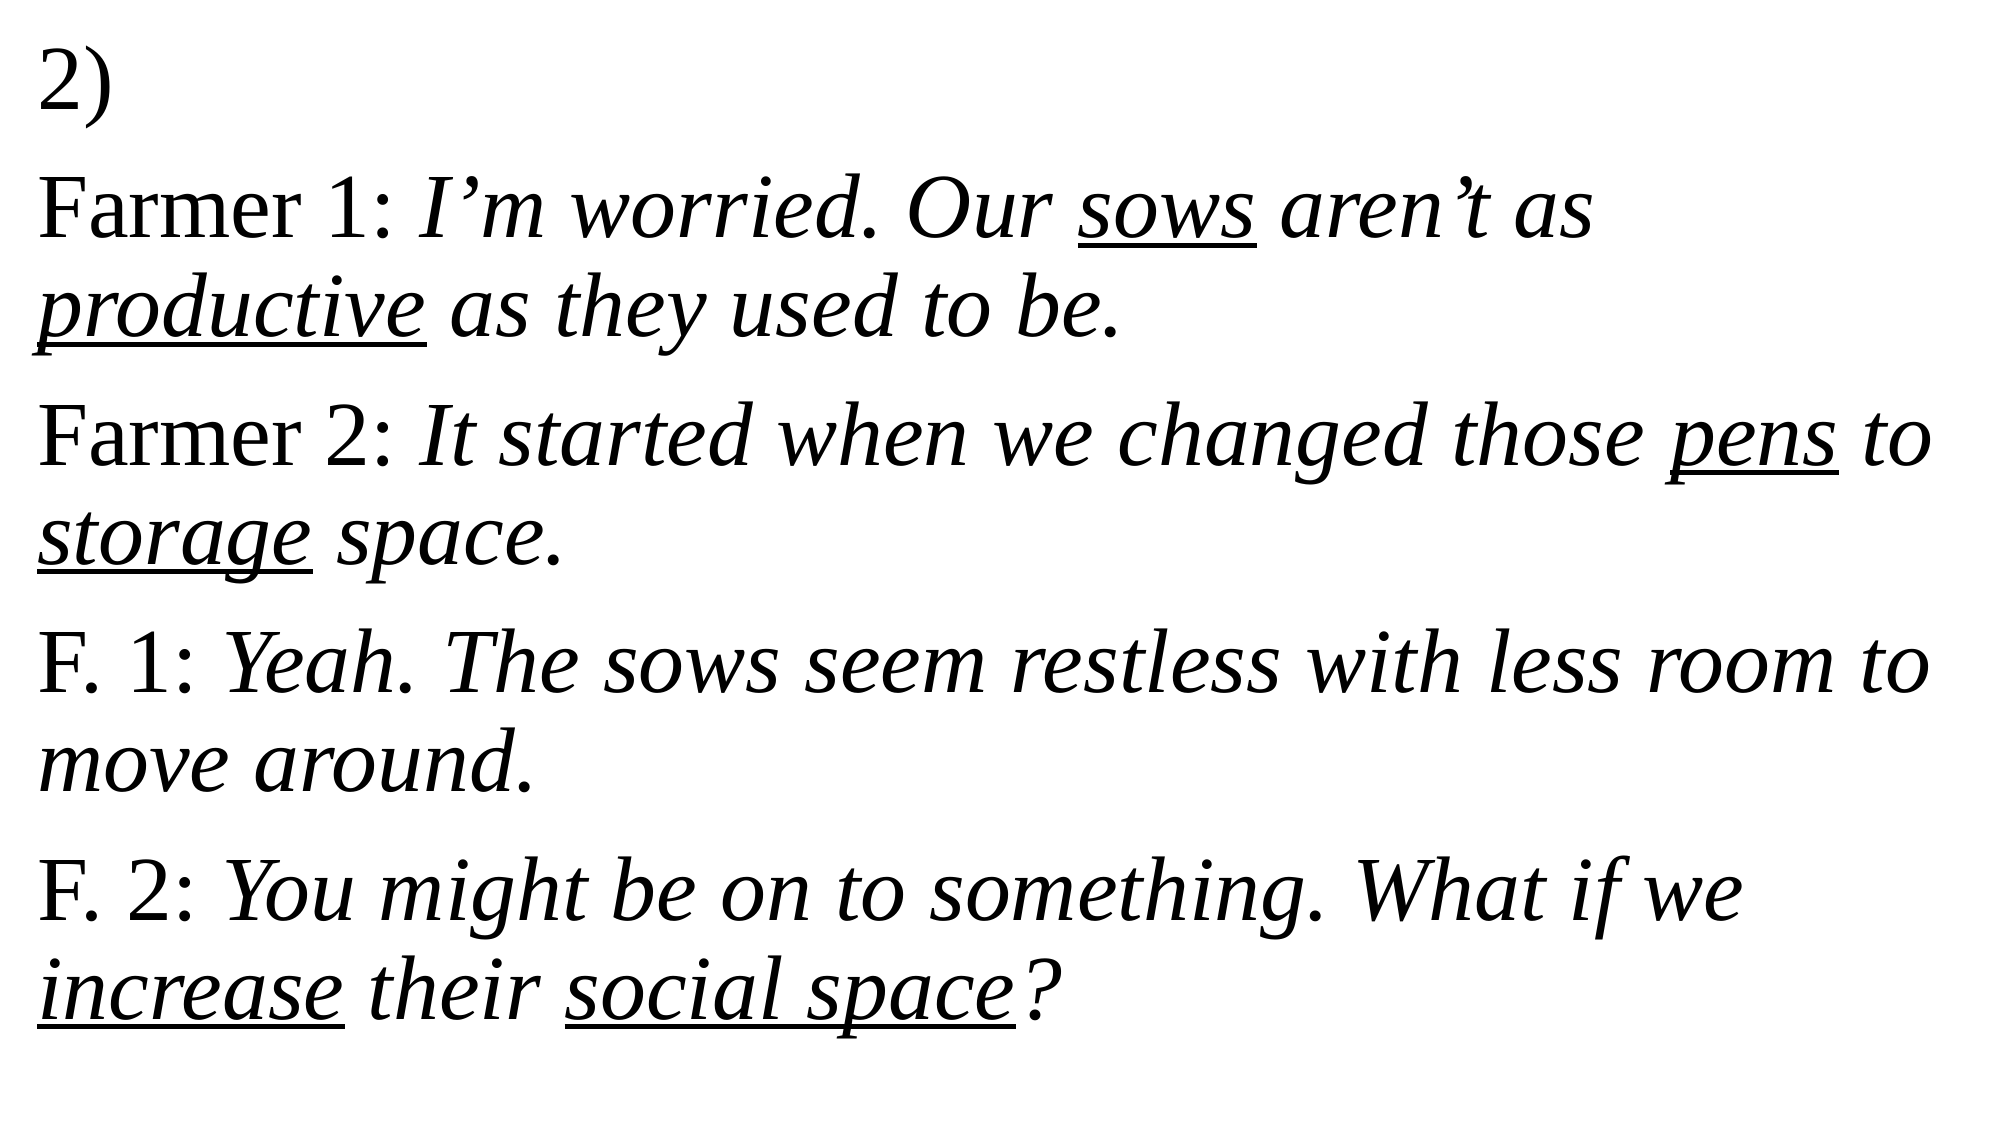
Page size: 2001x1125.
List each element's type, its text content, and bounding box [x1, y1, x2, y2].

list 2) Farmer 1: I’m worried. Our sows aren’t as productive as they used to be. Farmer 2: It started when we changed those pens to storage space. F. 1: Yeah. The sows seem restless with less room to move around. F. 2: You might be on to something. What if we increase their social space? [22, 22, 1968, 1105]
